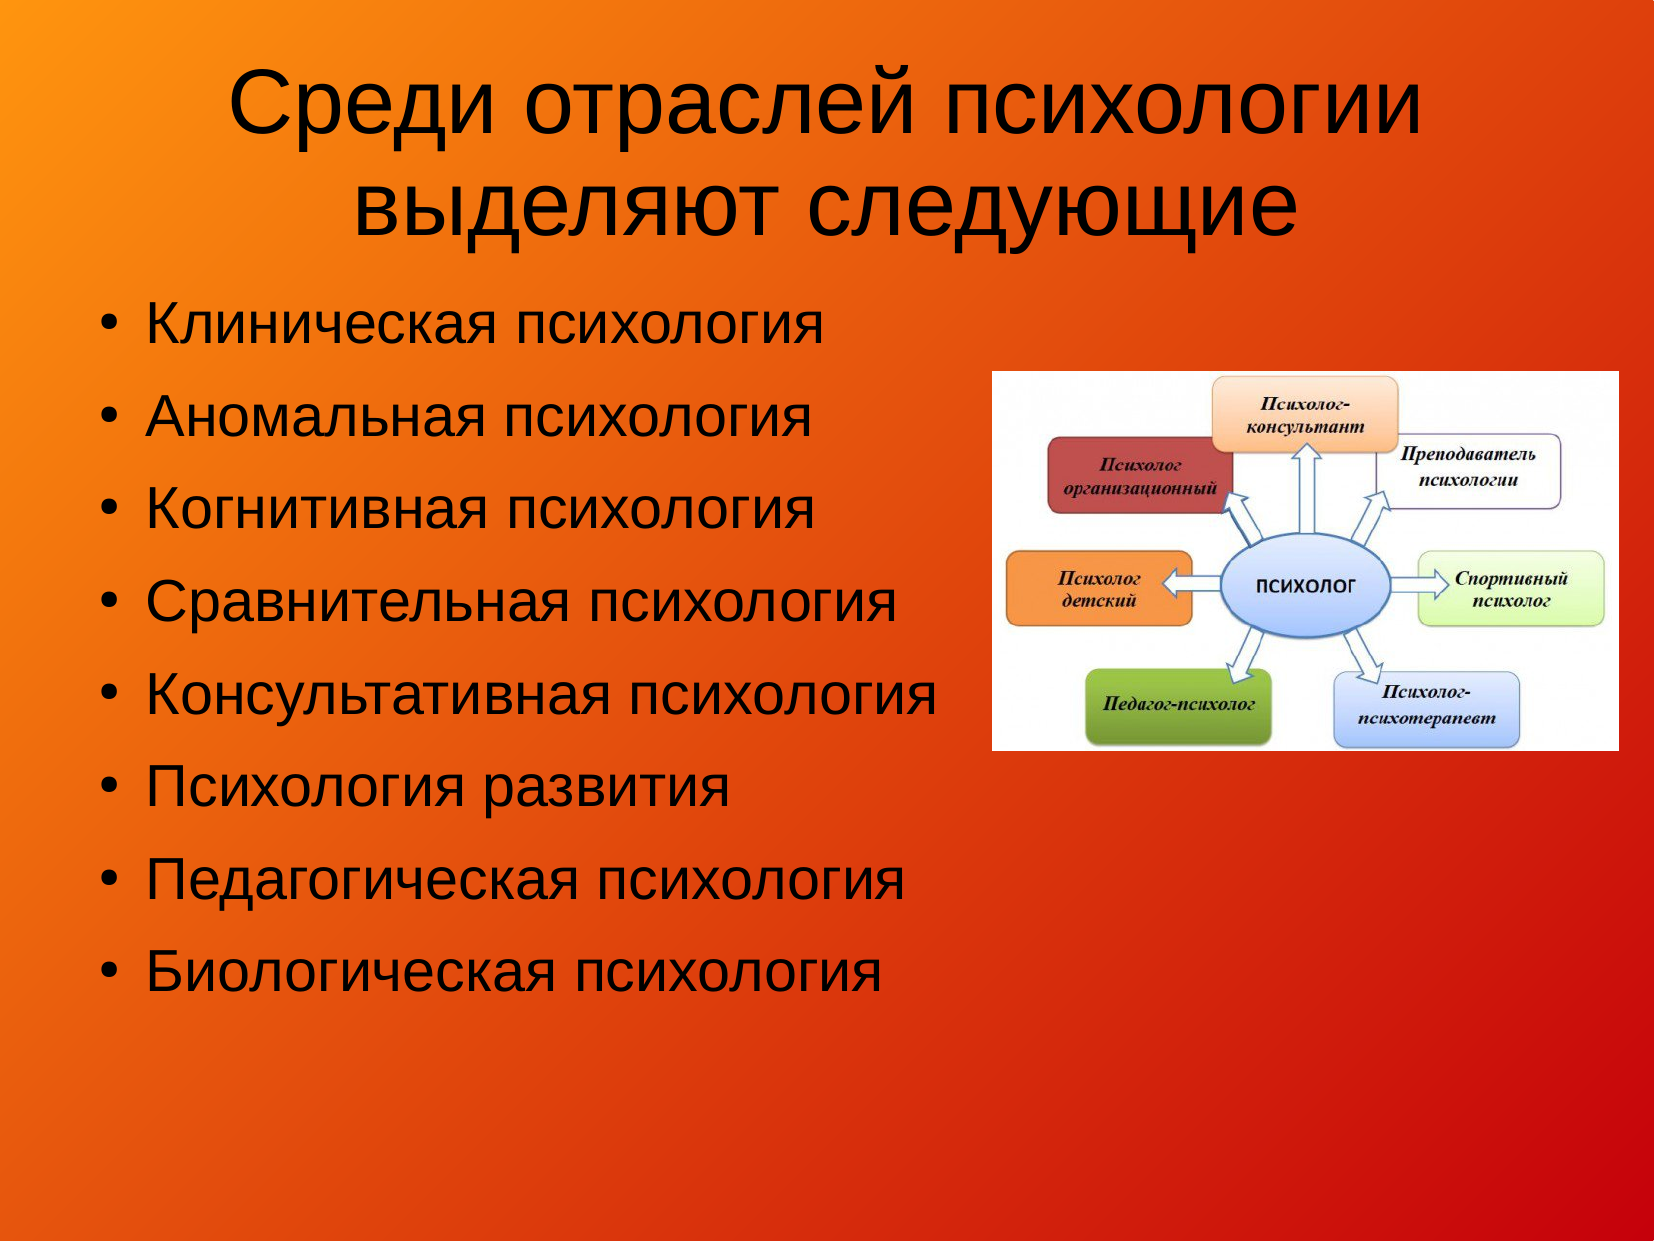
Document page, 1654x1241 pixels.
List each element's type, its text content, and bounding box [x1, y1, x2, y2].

picture [992, 371, 1619, 751]
title Среди отраслей психологии выделяют следующие [82, 49, 1571, 257]
list Клиническая психология Аномальная психология Когнитивная психология Сравнительная психология Консультативная психология Психология развития Педагогическая психология Биологическая психология [82, 290, 1571, 1010]
